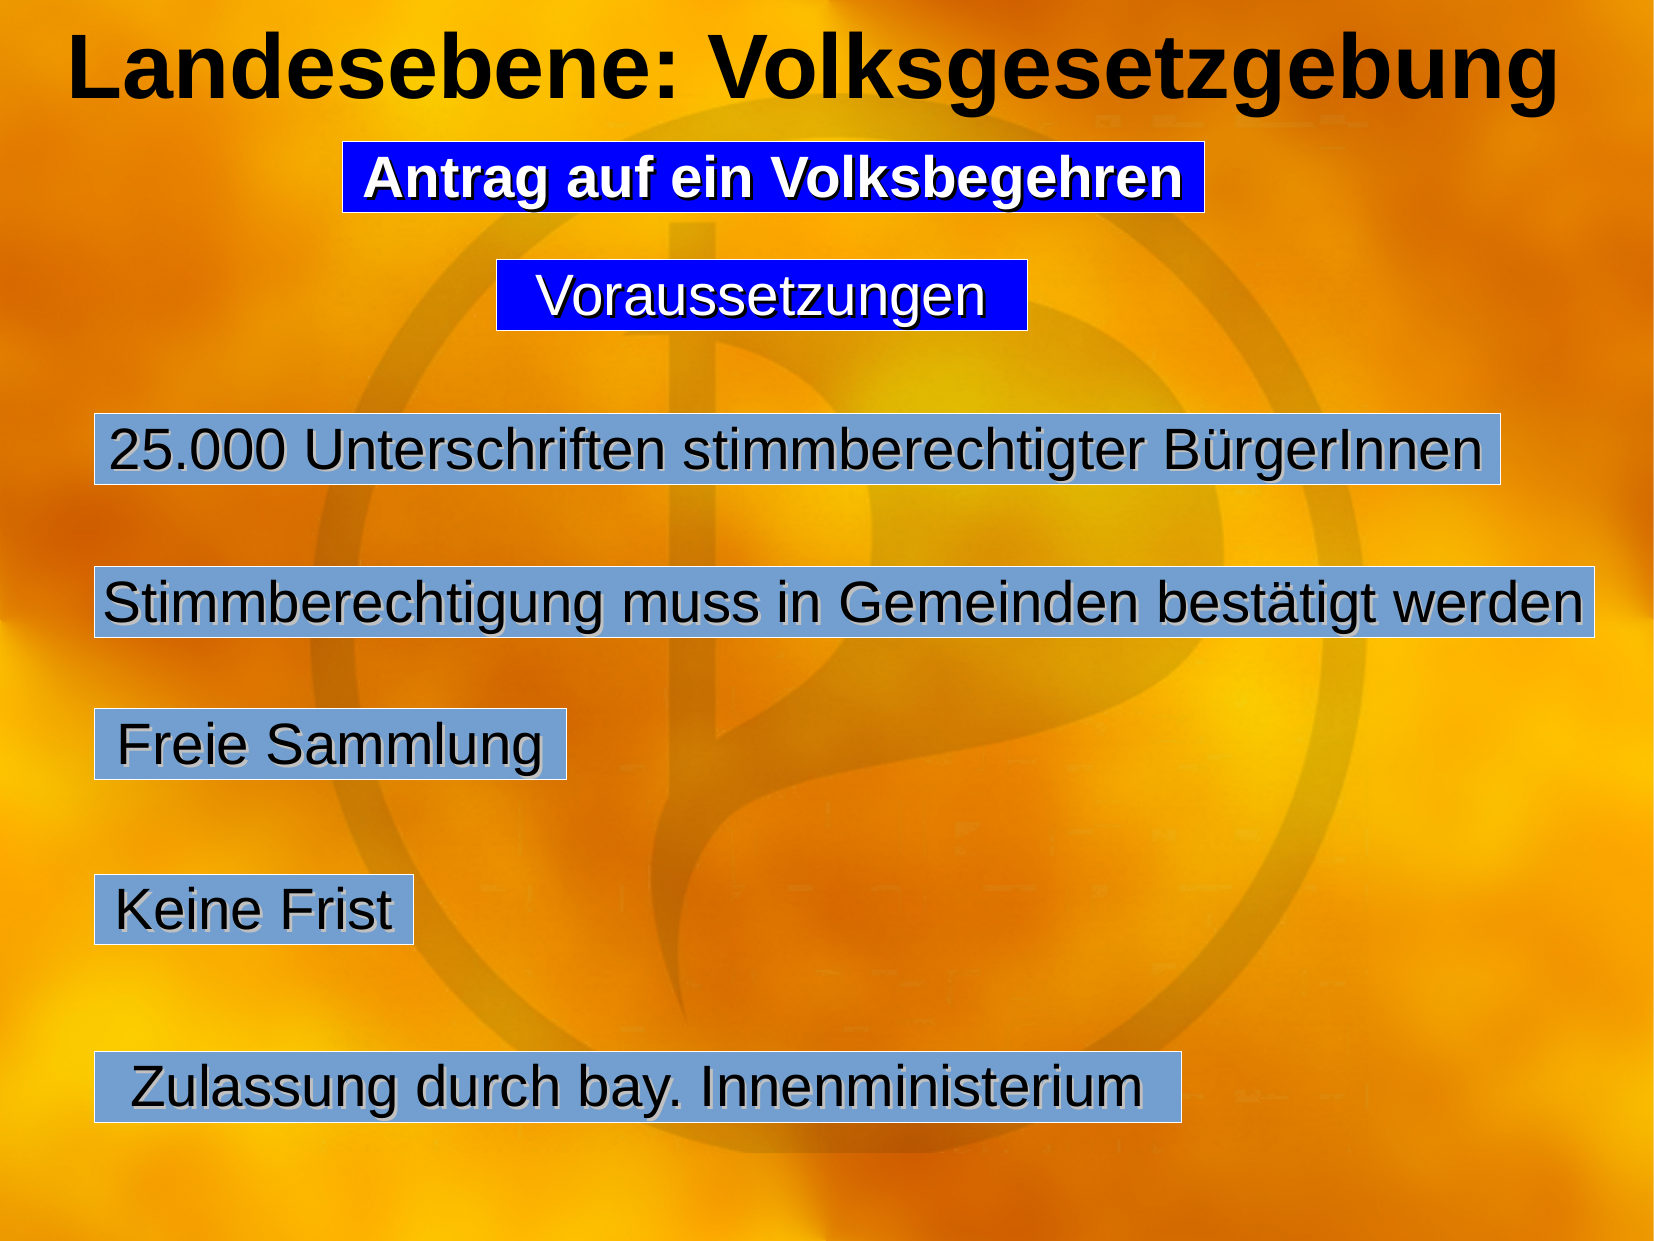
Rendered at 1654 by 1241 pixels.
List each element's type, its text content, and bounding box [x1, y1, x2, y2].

text_box Antrag auf ein Volksbegehren [342, 141, 1205, 213]
title Landesebene: Volksgesetzgebung [59, 15, 1571, 119]
text_box Voraussetzungen [496, 259, 1028, 331]
text_box Keine Frist [94, 874, 414, 945]
text_box Zulassung durch bay. Innenministerium [94, 1051, 1182, 1123]
text_box Freie Sammlung [94, 708, 567, 780]
picture [0, 0, 1654, 1241]
text_box 25.000 Unterschriften stimmberechtigter BürgerInnen [94, 413, 1501, 485]
text_box Stimmberechtigung muss in Gemeinden bestätigt werden [94, 566, 1595, 638]
